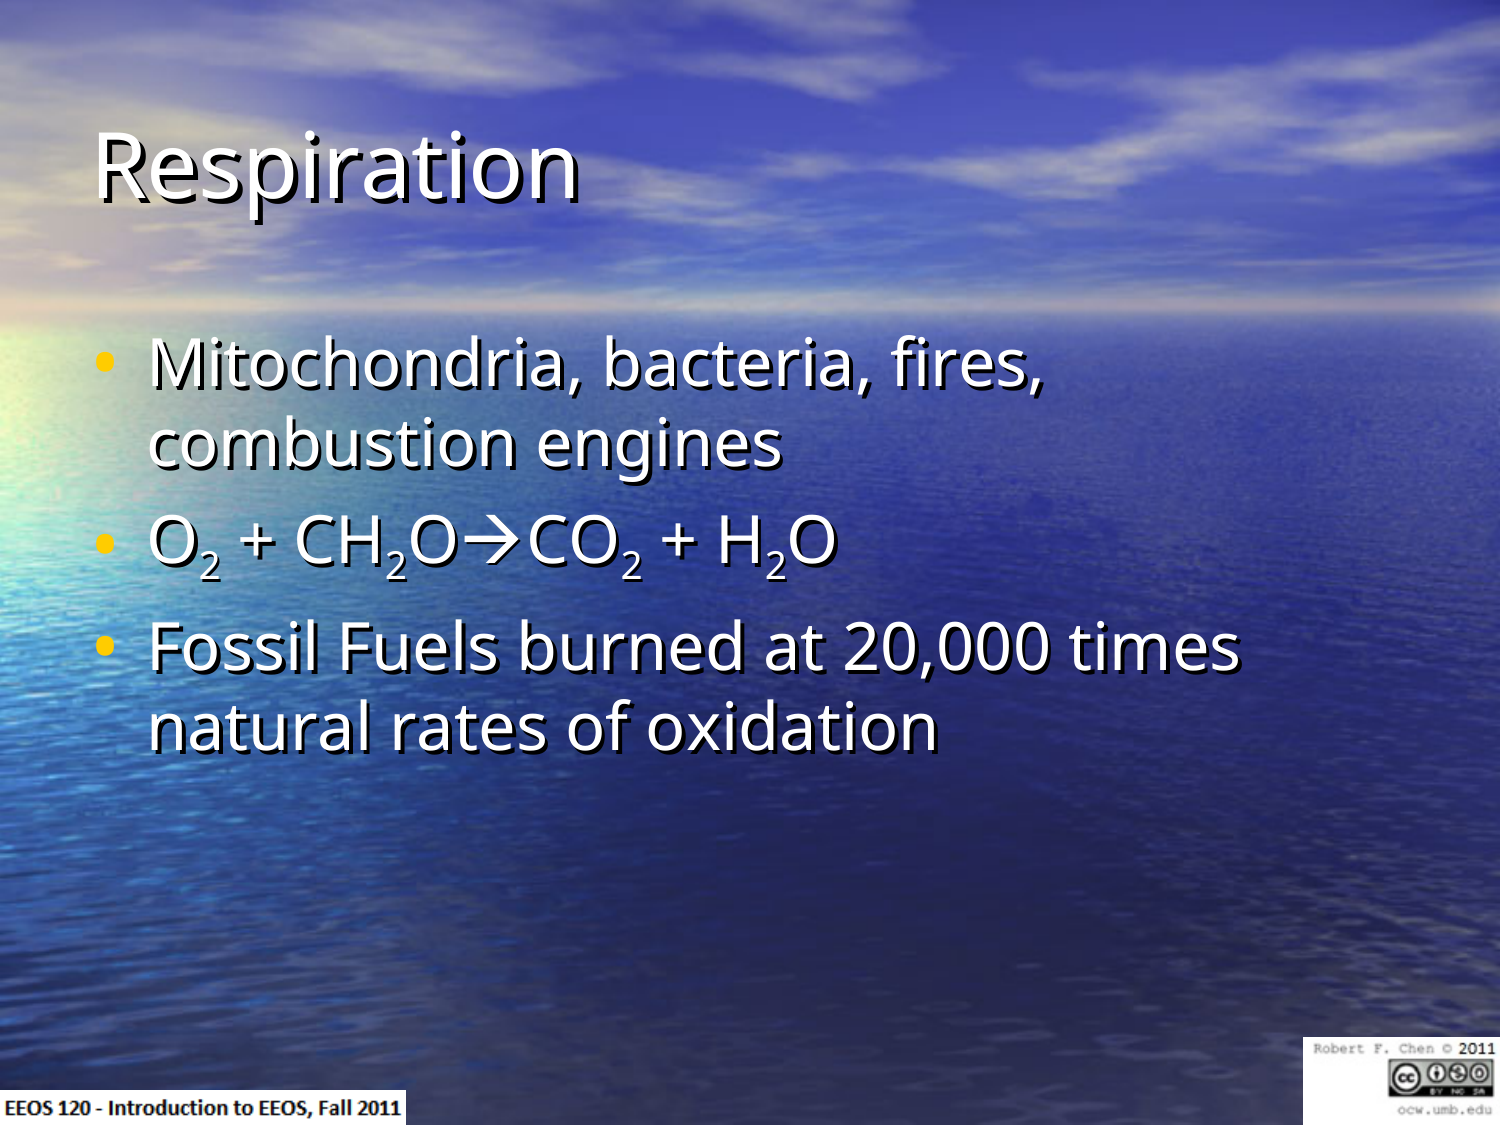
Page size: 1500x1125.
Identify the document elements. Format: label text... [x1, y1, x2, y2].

picture [0, 0, 1500, 1125]
list Mitochondria, bacteria, fires, combustion engines O2 + CH2OCO2 + H2O Fossil Fuels burned at 20,000 times natural rates of oxidation [75, 312, 1426, 988]
title Respiration [75, 47, 1426, 276]
